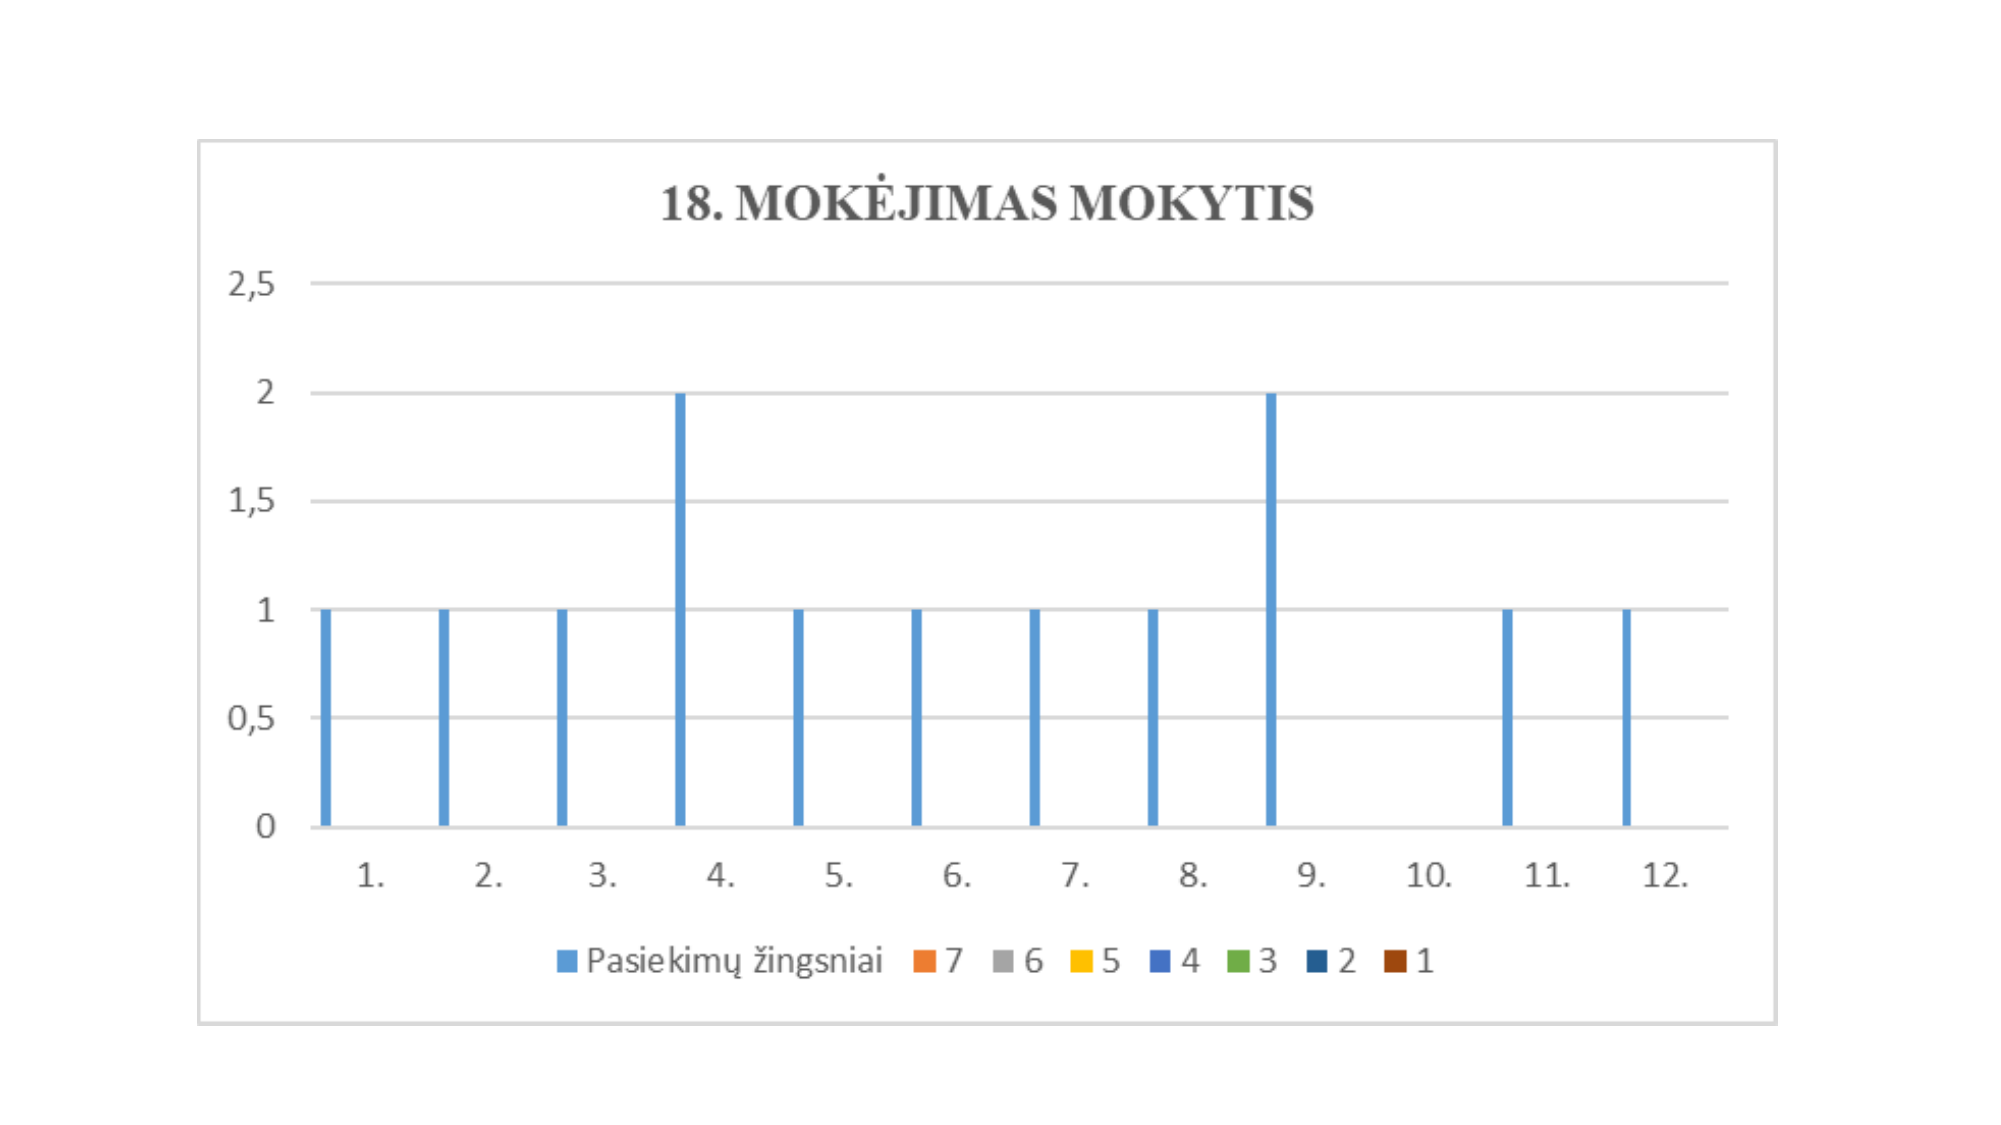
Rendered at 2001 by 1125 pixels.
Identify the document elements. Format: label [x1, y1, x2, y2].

picture [197, 139, 1778, 1026]
